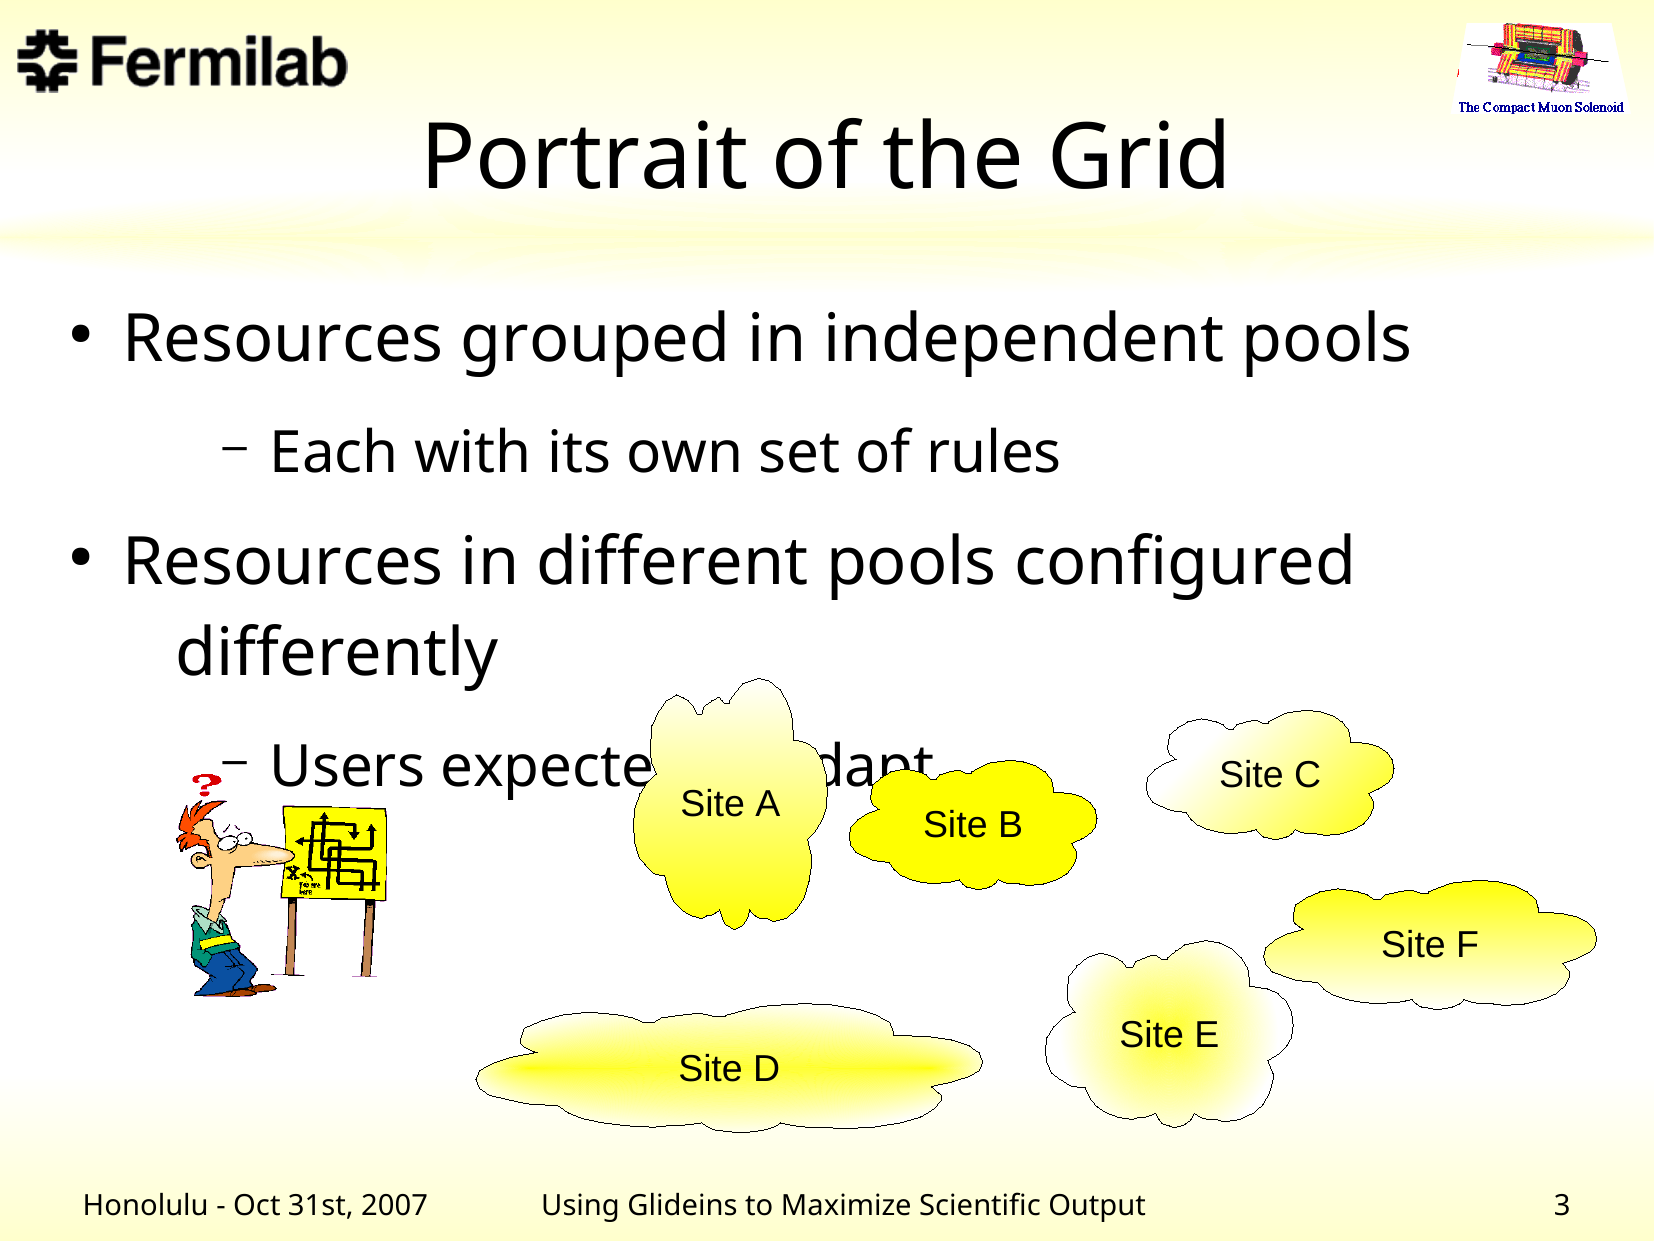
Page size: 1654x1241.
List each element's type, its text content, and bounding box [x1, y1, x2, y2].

text_box Site A [633, 678, 828, 930]
picture [17, 29, 348, 93]
text_box Site E [1045, 940, 1294, 1128]
text_box Site C [1146, 710, 1395, 840]
picture [1463, 23, 1630, 114]
list Resources grouped in independent pools Each with its own set of rules Resources in different pools configured differently Users expected to adapt [33, 290, 1620, 1167]
text_box Site F [1263, 880, 1597, 1010]
picture [176, 771, 387, 997]
title Portrait of the Grid [82, 49, 1571, 257]
text_box Site D [475, 1003, 983, 1133]
text_box Site B [849, 760, 1098, 890]
